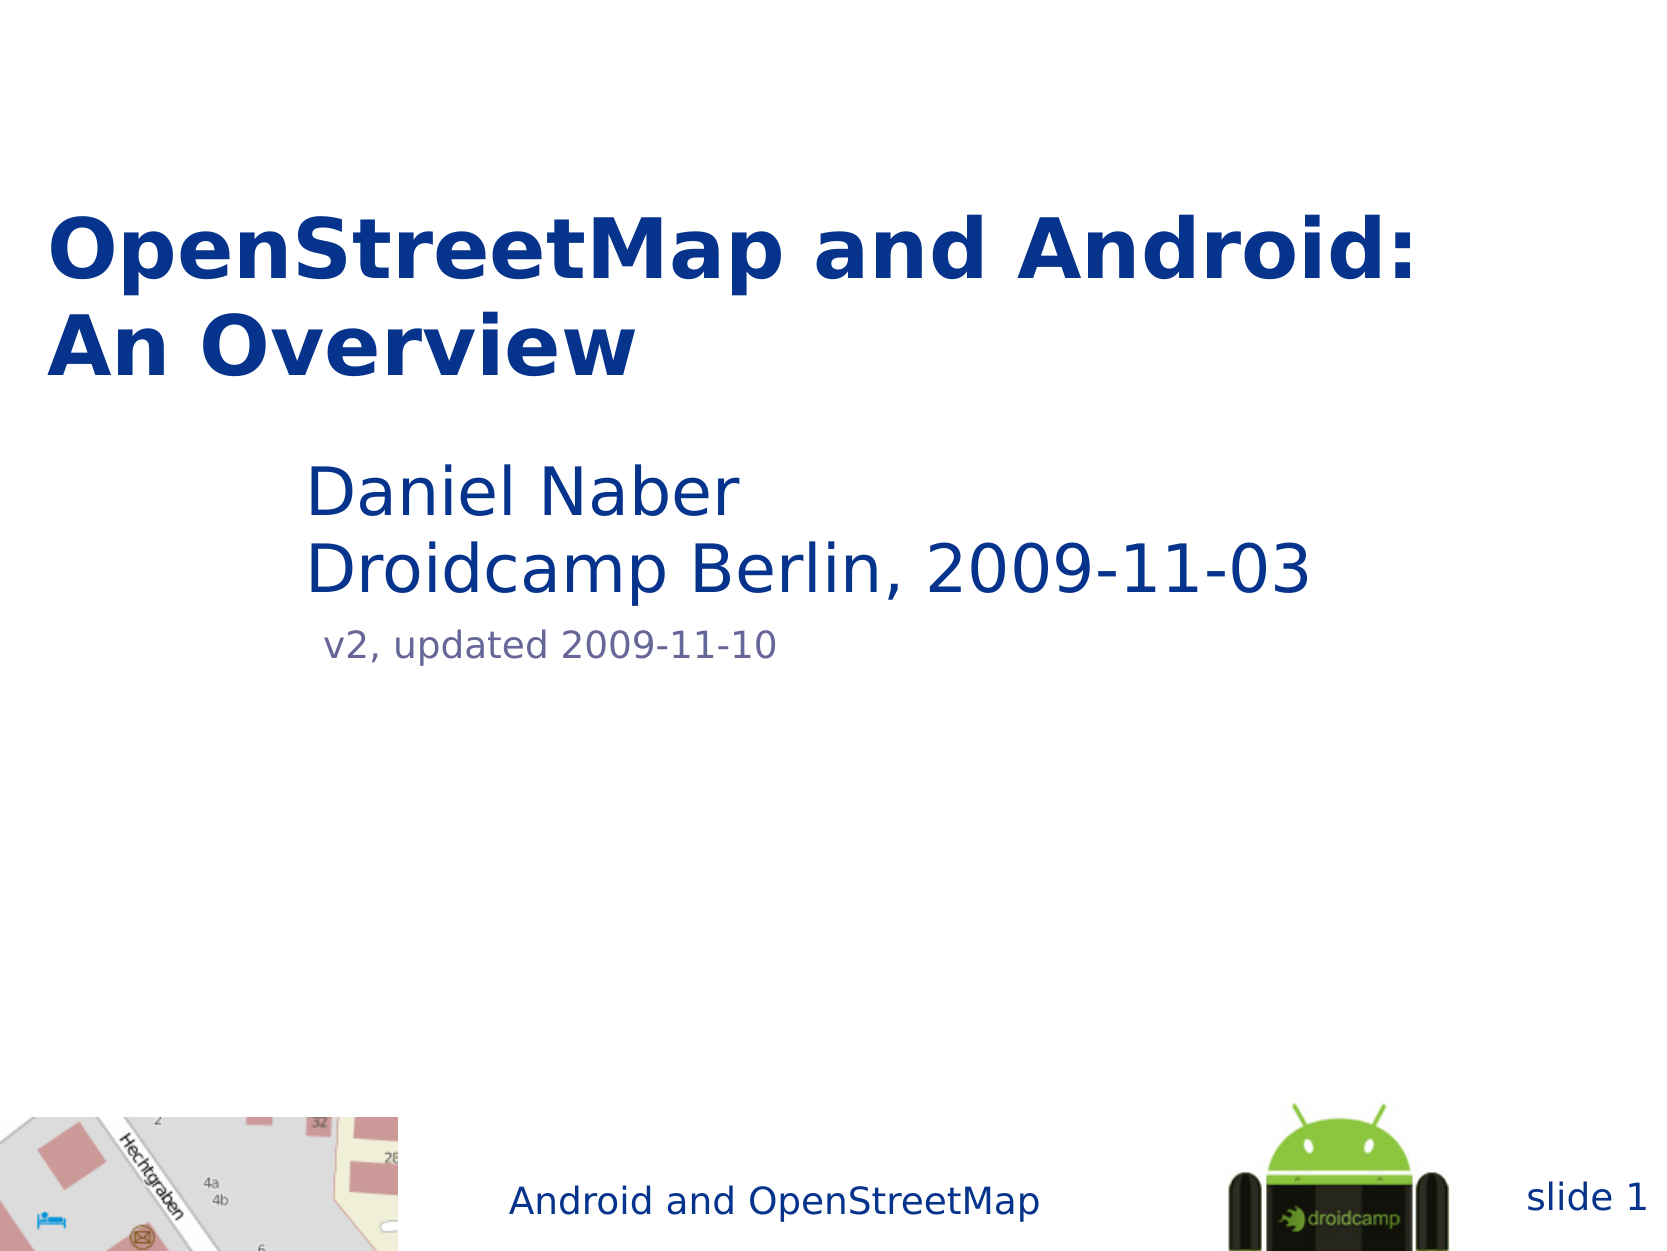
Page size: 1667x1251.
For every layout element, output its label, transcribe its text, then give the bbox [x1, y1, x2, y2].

list Daniel Naber Droidcamp Berlin, 2009-11-03 [234, 452, 1450, 990]
title OpenStreetMap and Android: An Overview [47, 201, 1597, 396]
picture [1221, 1096, 1457, 1251]
picture [0, 1117, 398, 1251]
text_box v2, updated 2009-11-10 [308, 616, 793, 676]
